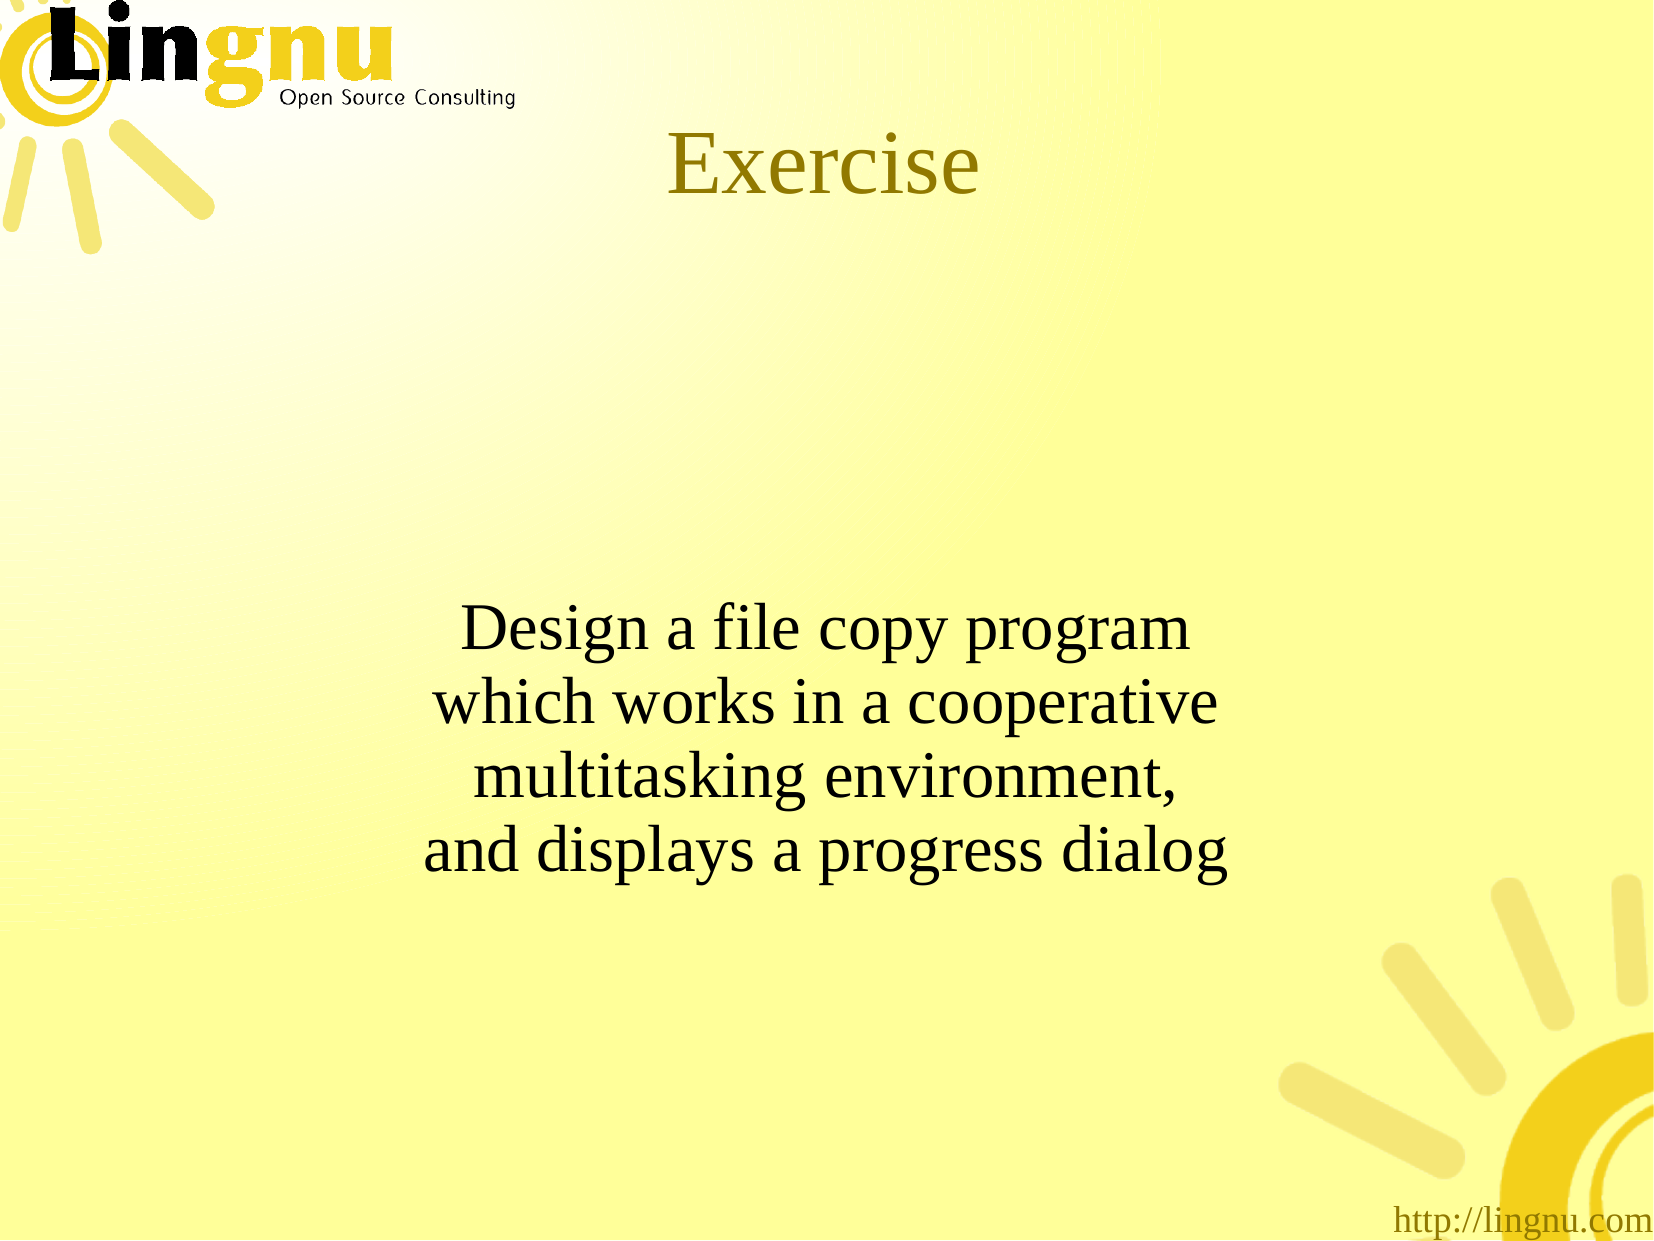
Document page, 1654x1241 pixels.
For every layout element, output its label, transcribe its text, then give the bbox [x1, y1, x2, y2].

subtitle Design a file copy program which works in a cooperative multitasking environment, and displays a progress dialog [29, 265, 1625, 1211]
picture [0, 0, 516, 256]
title Exercise [118, 58, 1531, 265]
picture [1256, 871, 1654, 1241]
